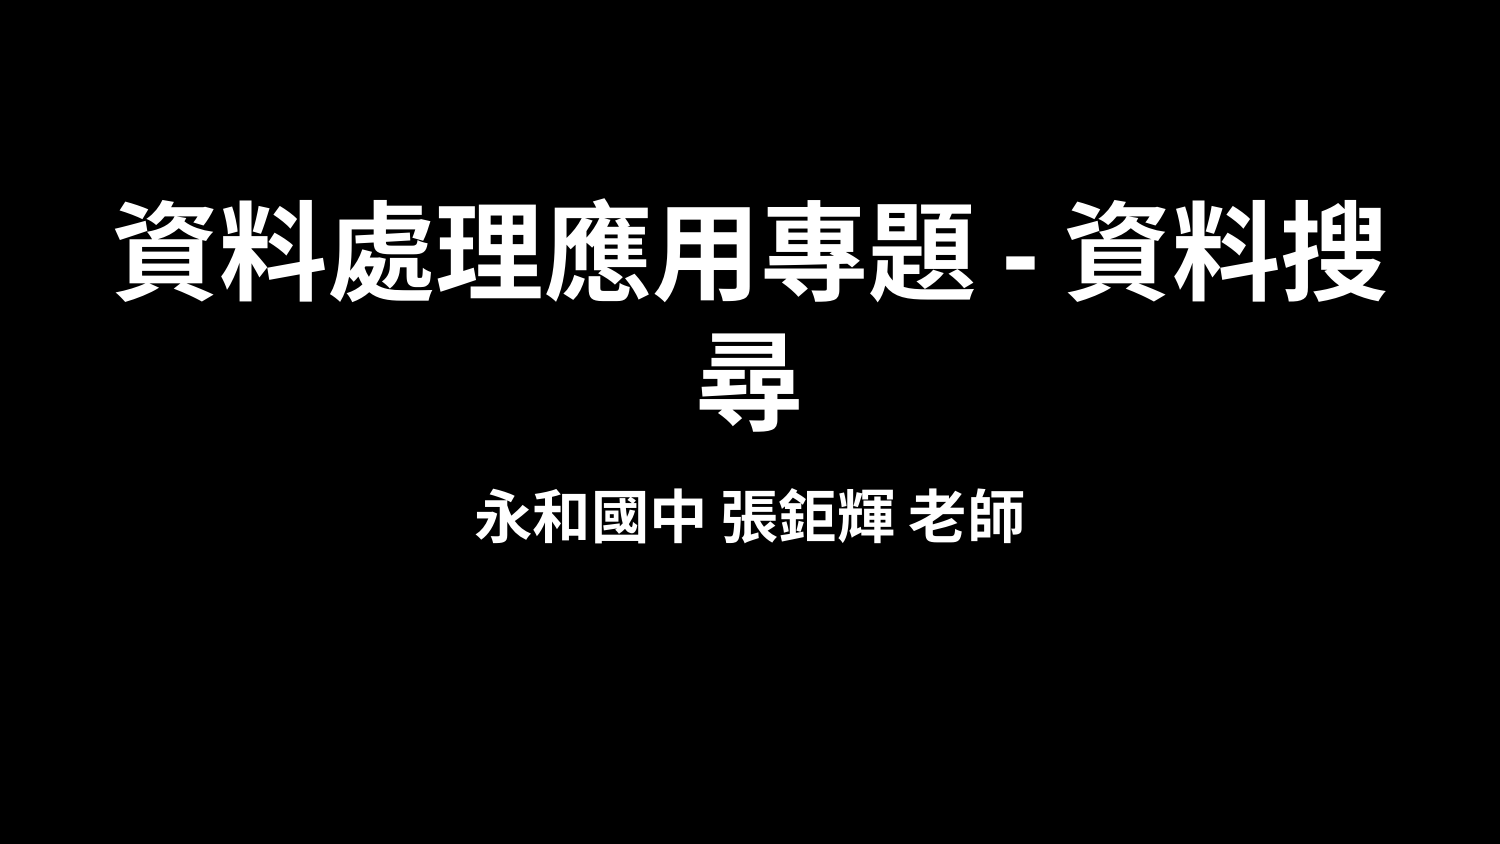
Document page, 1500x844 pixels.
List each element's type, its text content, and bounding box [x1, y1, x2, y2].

subtitle 永和國中 張鉅輝 老師 [51, 464, 1449, 595]
title 資料處理應用專題-資料搜尋 [51, 122, 1449, 459]
